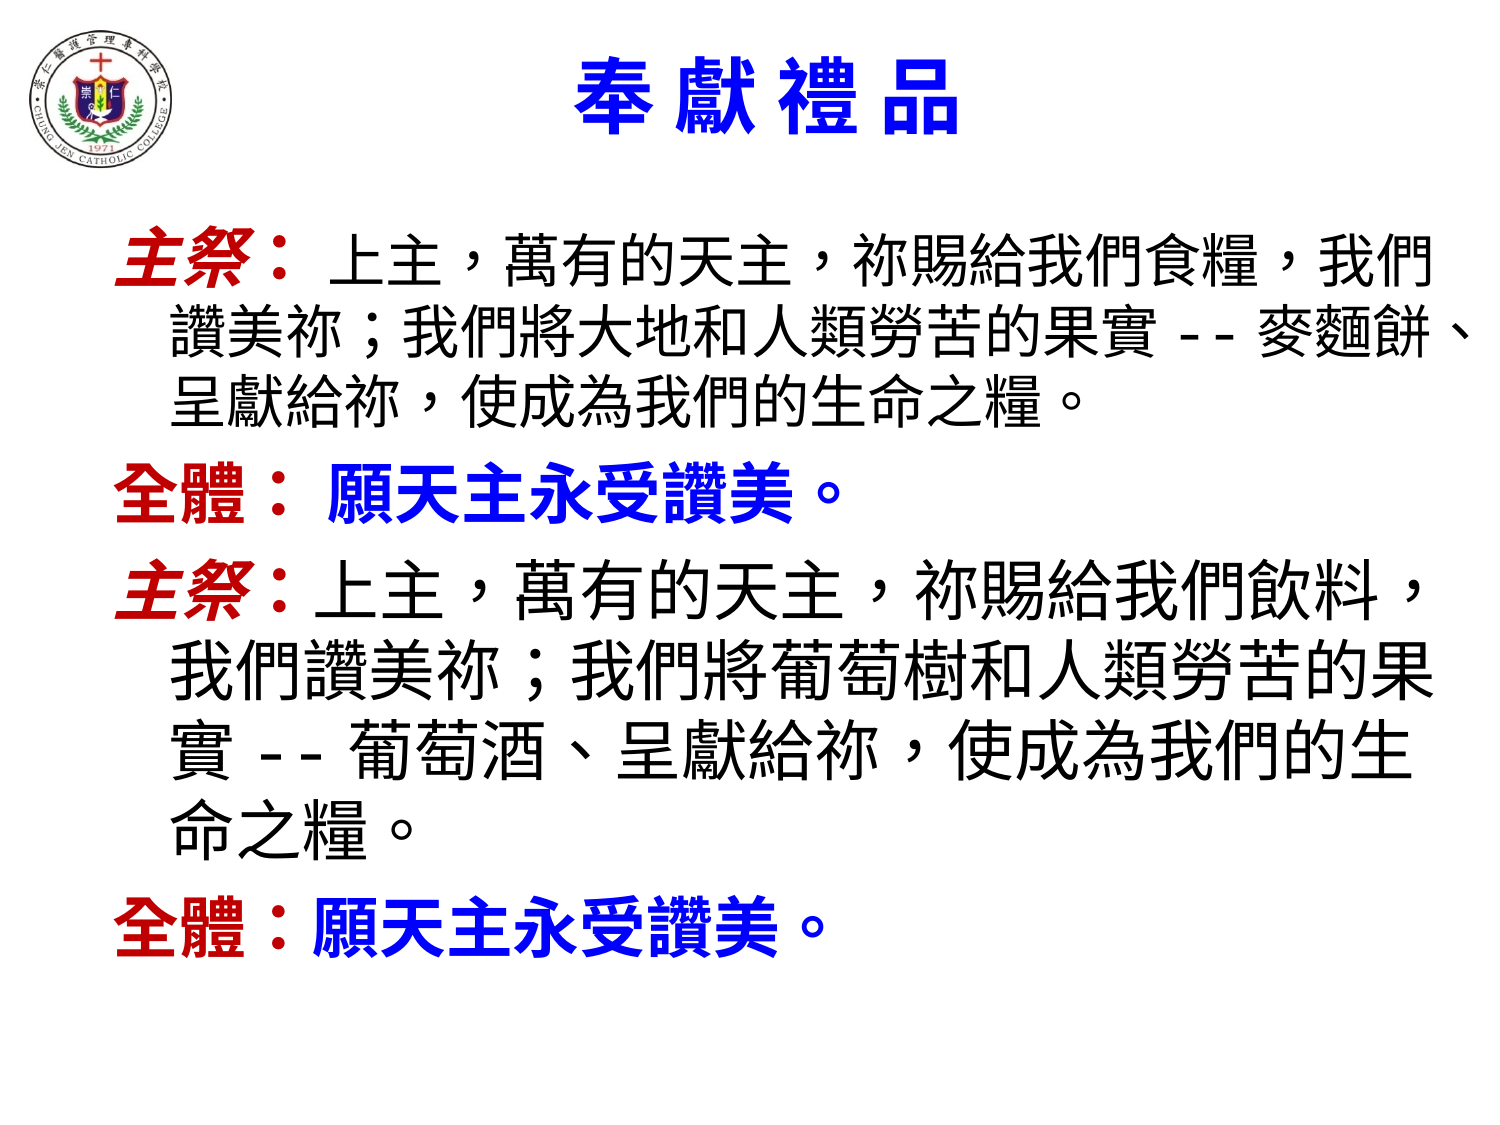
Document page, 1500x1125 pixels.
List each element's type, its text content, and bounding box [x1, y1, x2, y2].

list 主祭： 上主，萬有的天主，祢賜給我們食糧，我們讚美祢；我們將大地和人類勞苦的果實--麥麵餅、呈獻給祢，使成為我們的生命之糧。 全體： 願天主永受讚美。 主祭：上主，萬有的天主，祢賜給我們飲料，我們讚美祢；我們將葡萄樹和人類勞苦的果實--葡萄酒、呈獻給祢，使成為我們的生命之糧。 全體：願天主永受讚美。 [41, 208, 1483, 1035]
title 奉 獻 禮 品 [112, 0, 1424, 188]
